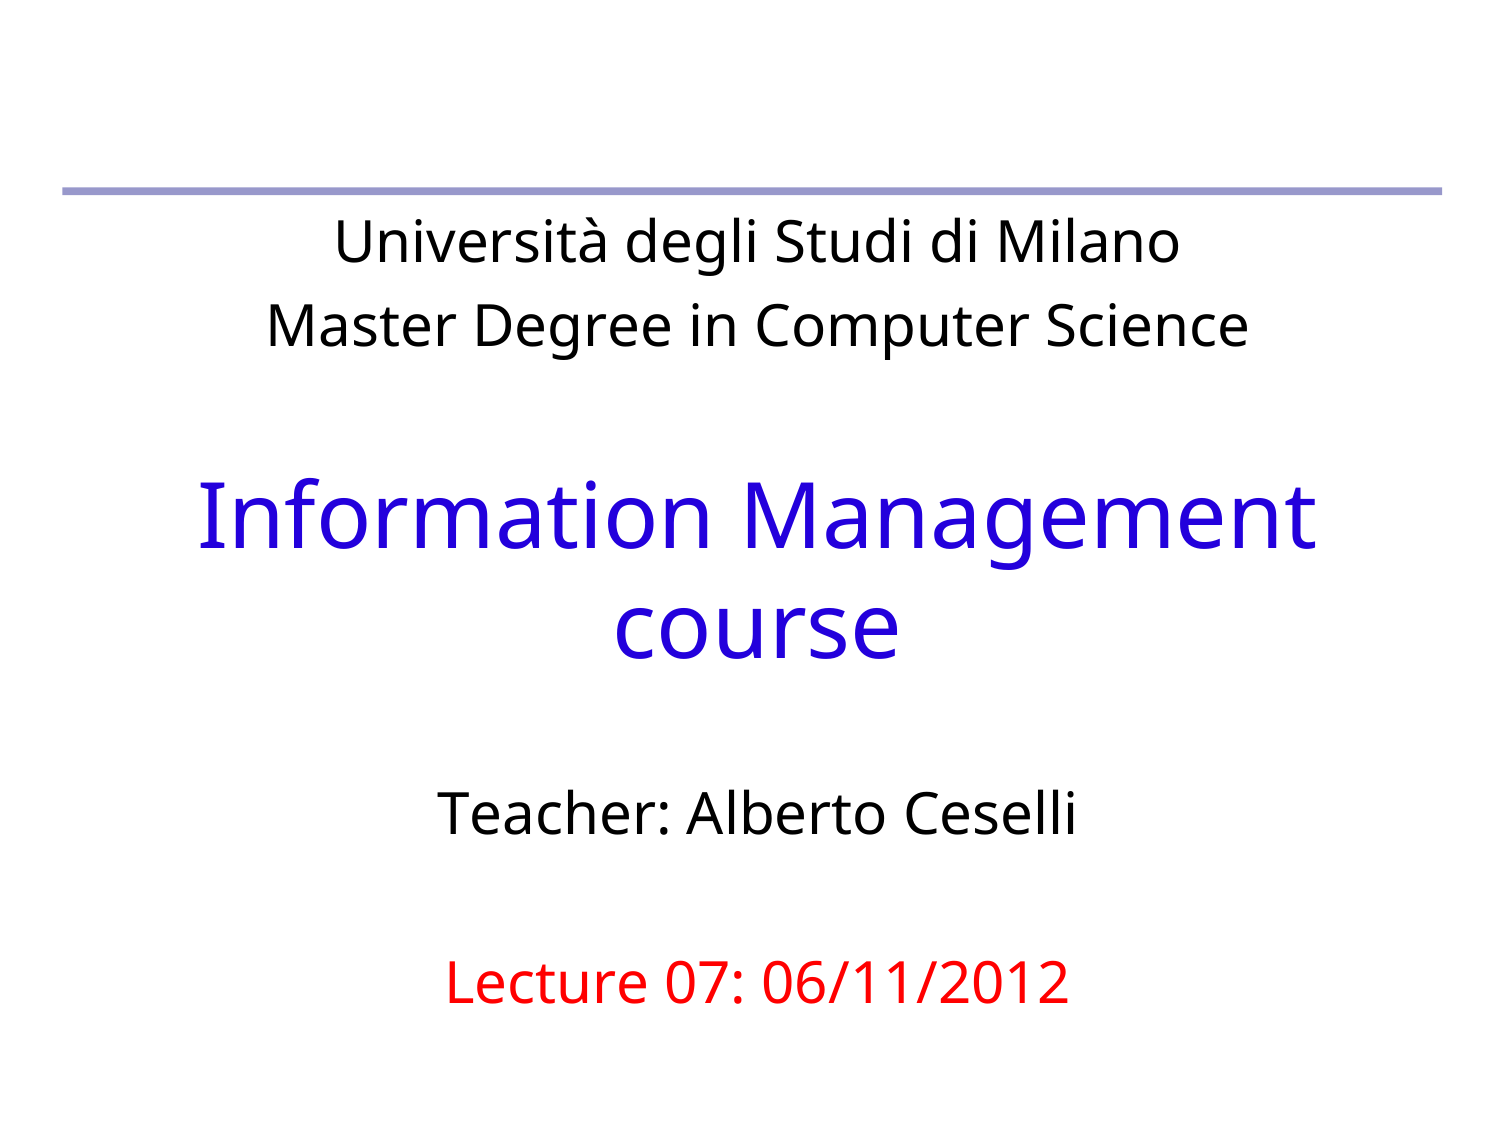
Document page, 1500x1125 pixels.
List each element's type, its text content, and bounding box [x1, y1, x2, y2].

subtitle Università degli Studi di Milano Master Degree in Computer Science Information Management course Teacher: Alberto Ceselli Lecture 07: 06/11/2012 [124, 55, 1391, 1125]
